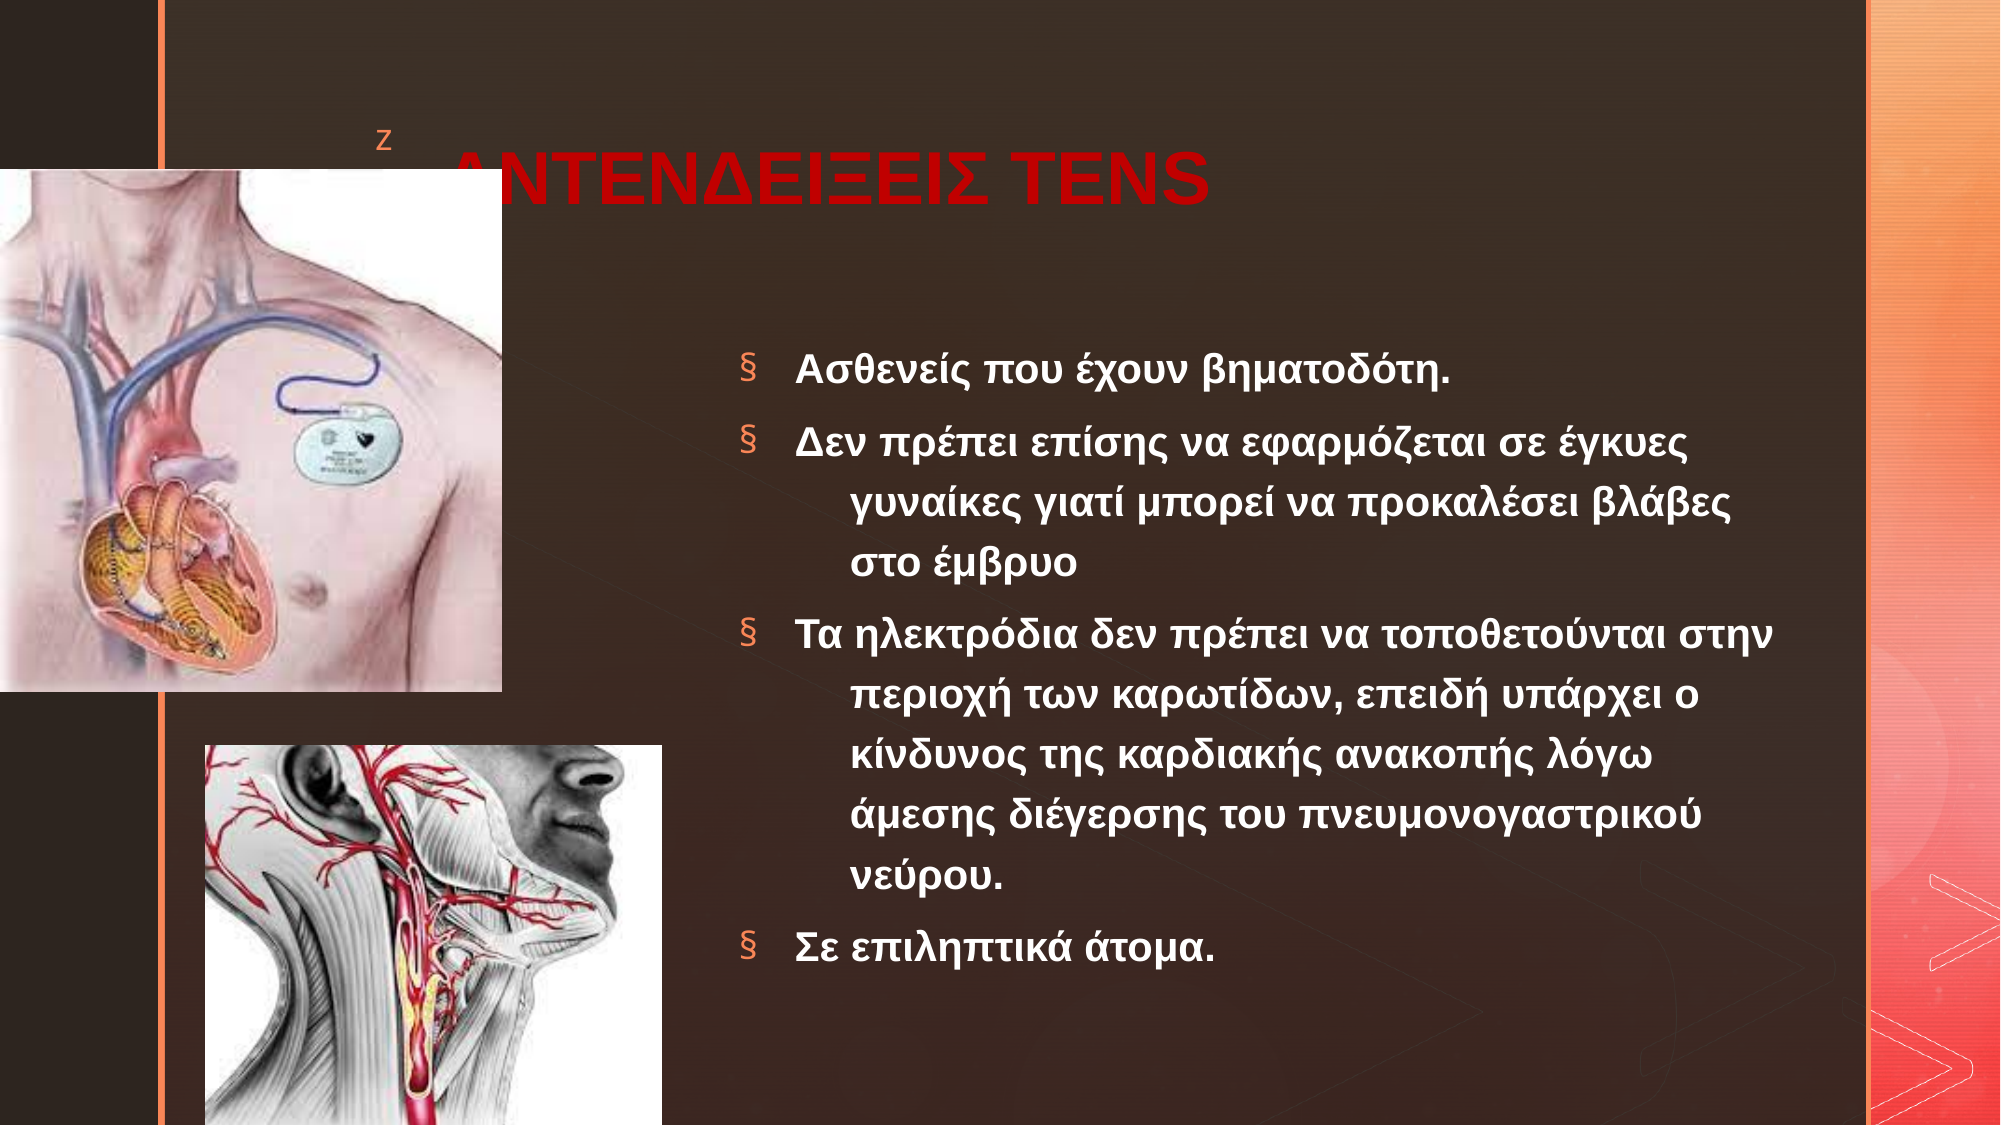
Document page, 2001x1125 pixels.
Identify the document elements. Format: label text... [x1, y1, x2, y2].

picture [205, 746, 662, 1125]
list Ασθενείς που έχουν βηματοδότη. Δεν πρέπει επίσης να εφαρμόζεται σε έγκυες γυναίκες γιατί μπορεί να προκαλέσει βλάβες στο έμβρυο Τα ηλεκτρόδια δεν πρέπει να τοποθετούνται στην περιοχή των καρωτίδων, επειδή υπάρχει ο κίνδυνος της καρδιακής ανακοπής λόγω άμεσης διέγερσης του πνευμονογαστρικού νεύρου. Σε επιληπτικά άτομα. [722, 309, 1795, 993]
picture [0, 169, 502, 692]
title ΑΝΤΕΝΔΕΙΞΕΙΣ ΤΕΝS [428, 132, 1734, 310]
